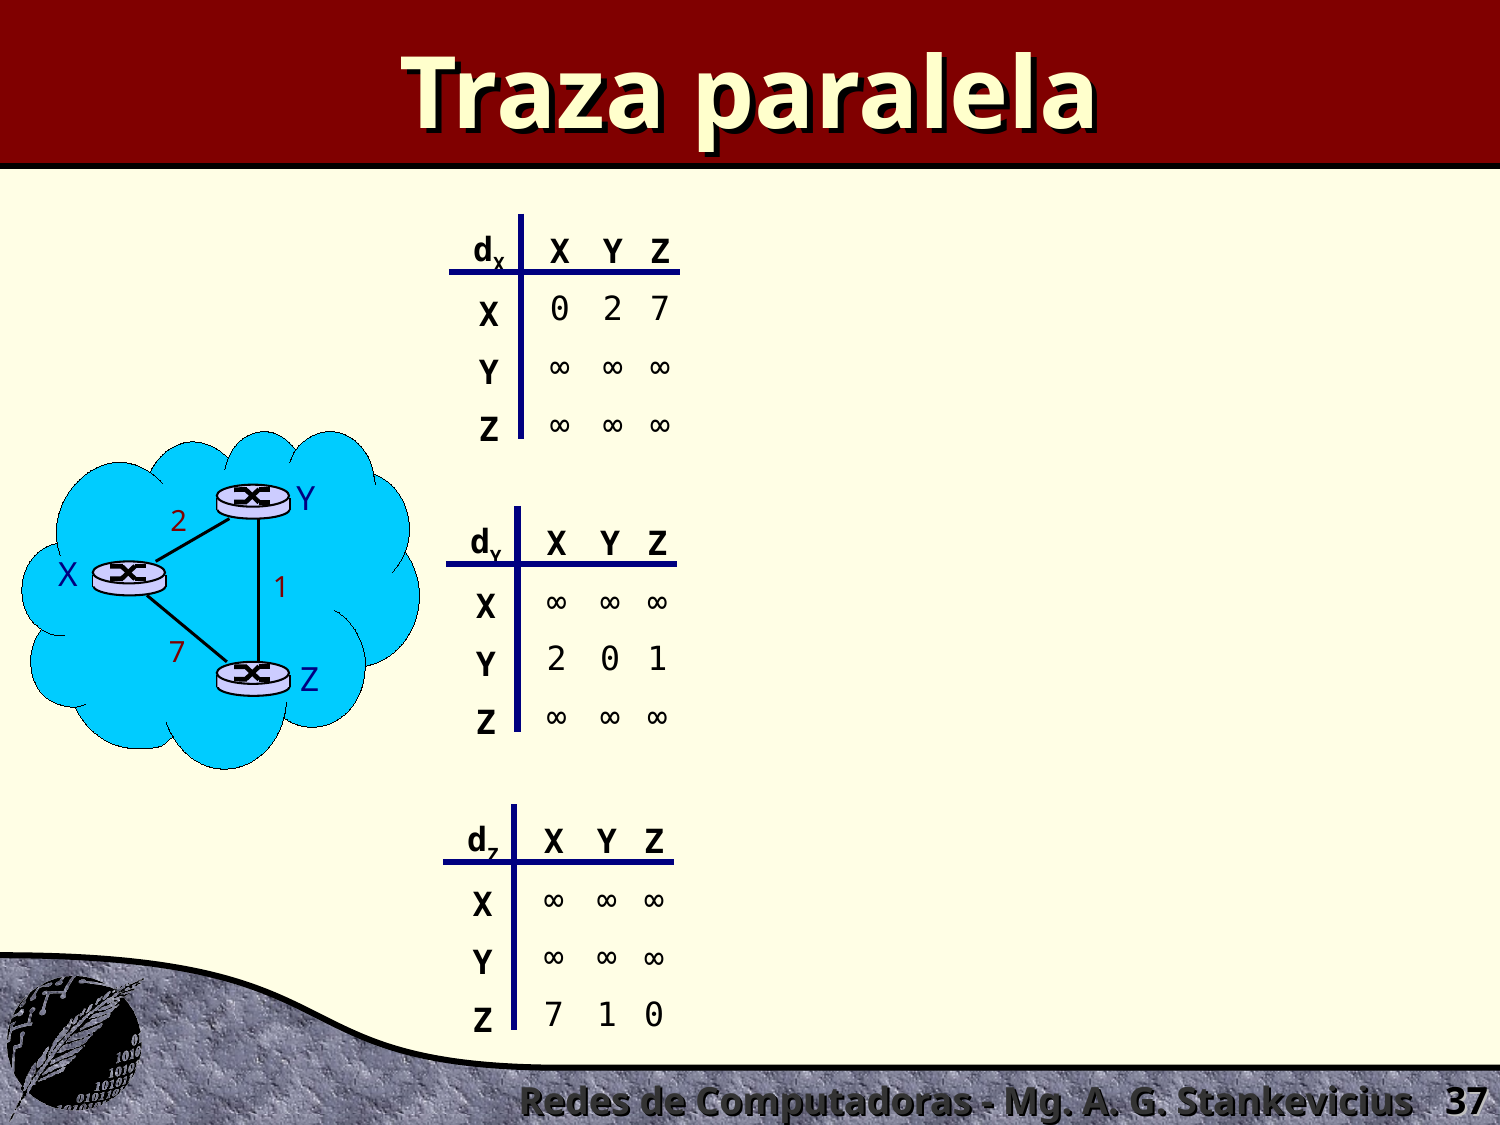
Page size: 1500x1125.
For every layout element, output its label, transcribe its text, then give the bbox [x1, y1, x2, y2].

title Traza paralela [15, 5, 1485, 160]
text_box dX X Y Z [458, 275, 520, 458]
text_box Y ∞ ∞ 1 [582, 796, 629, 1042]
text_box Y ∞ 0 ∞ [585, 497, 635, 744]
text_box X 0 ∞ ∞ [534, 275, 585, 452]
text_box 7 [154, 623, 202, 680]
text_box X ∞ 2 ∞ [531, 497, 582, 561]
text_box Z 7 ∞ ∞ [635, 205, 686, 452]
picture [0, 959, 1500, 1125]
text_box X 0 ∞ ∞ [534, 205, 585, 269]
text_box Y 2 ∞ ∞ [588, 205, 635, 452]
text_box dY X Y Z [455, 491, 517, 561]
text_box X [43, 544, 97, 606]
text_box Z [285, 648, 339, 711]
text_box 1 [258, 559, 302, 615]
picture [790, 1100, 795, 1110]
text_box 2 [155, 492, 204, 549]
picture [1047, 1100, 1054, 1110]
text_box dY X Y Z [455, 567, 517, 750]
text_box X ∞ ∞ 7 [528, 865, 579, 1042]
text_box dX X Y Z [458, 199, 520, 269]
text_box X ∞ 2 ∞ [531, 567, 582, 744]
text_box Y [281, 467, 333, 529]
text_box Z ∞ 1 ∞ [632, 498, 683, 744]
text_box Z ∞ ∞ 0 [629, 796, 680, 1043]
text_box dZ X Y Z [452, 790, 514, 859]
text_box dZ X Y Z [452, 865, 514, 1048]
text_box X ∞ ∞ 7 [528, 796, 579, 859]
text_box [21, 431, 420, 770]
